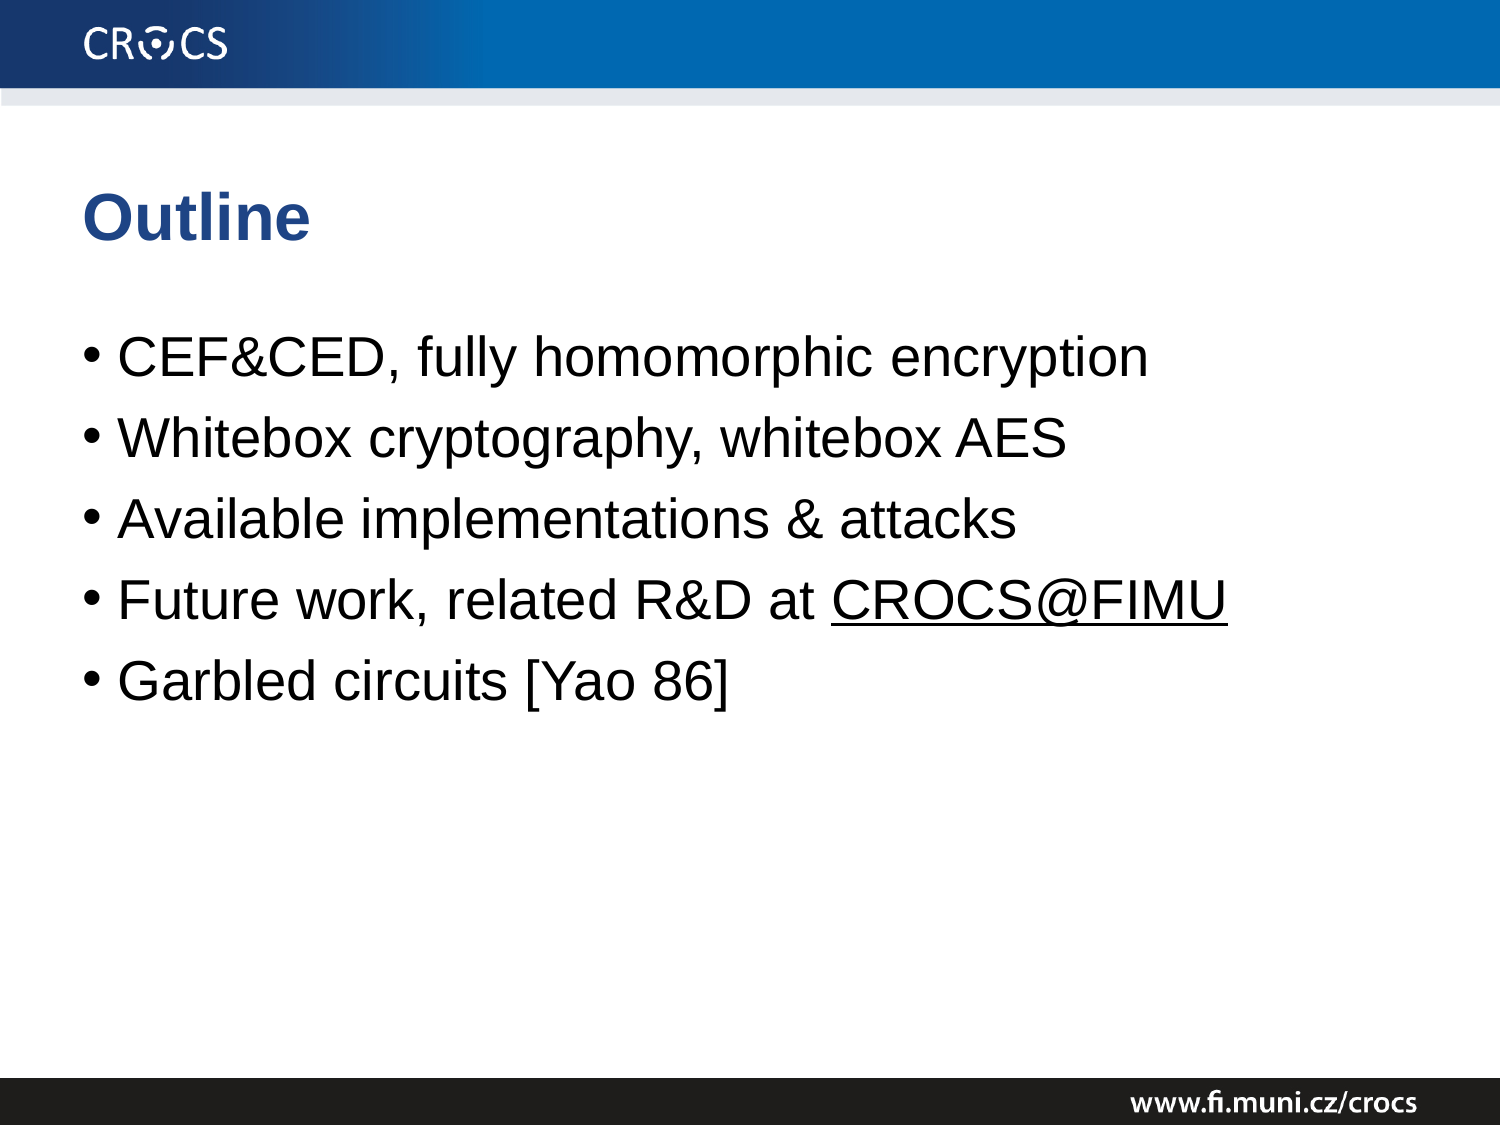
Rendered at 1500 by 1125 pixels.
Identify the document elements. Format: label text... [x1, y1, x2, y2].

text_box CEF&CED, fully homomorphic encryption Whitebox cryptography, whitebox AES Available implementations & attacks Future work, related R&D at CROCS@FIMU Garbled circuits [Yao 86] [82, 307, 1433, 988]
picture [0, 0, 1500, 1125]
text_box Outline [82, 148, 1433, 279]
